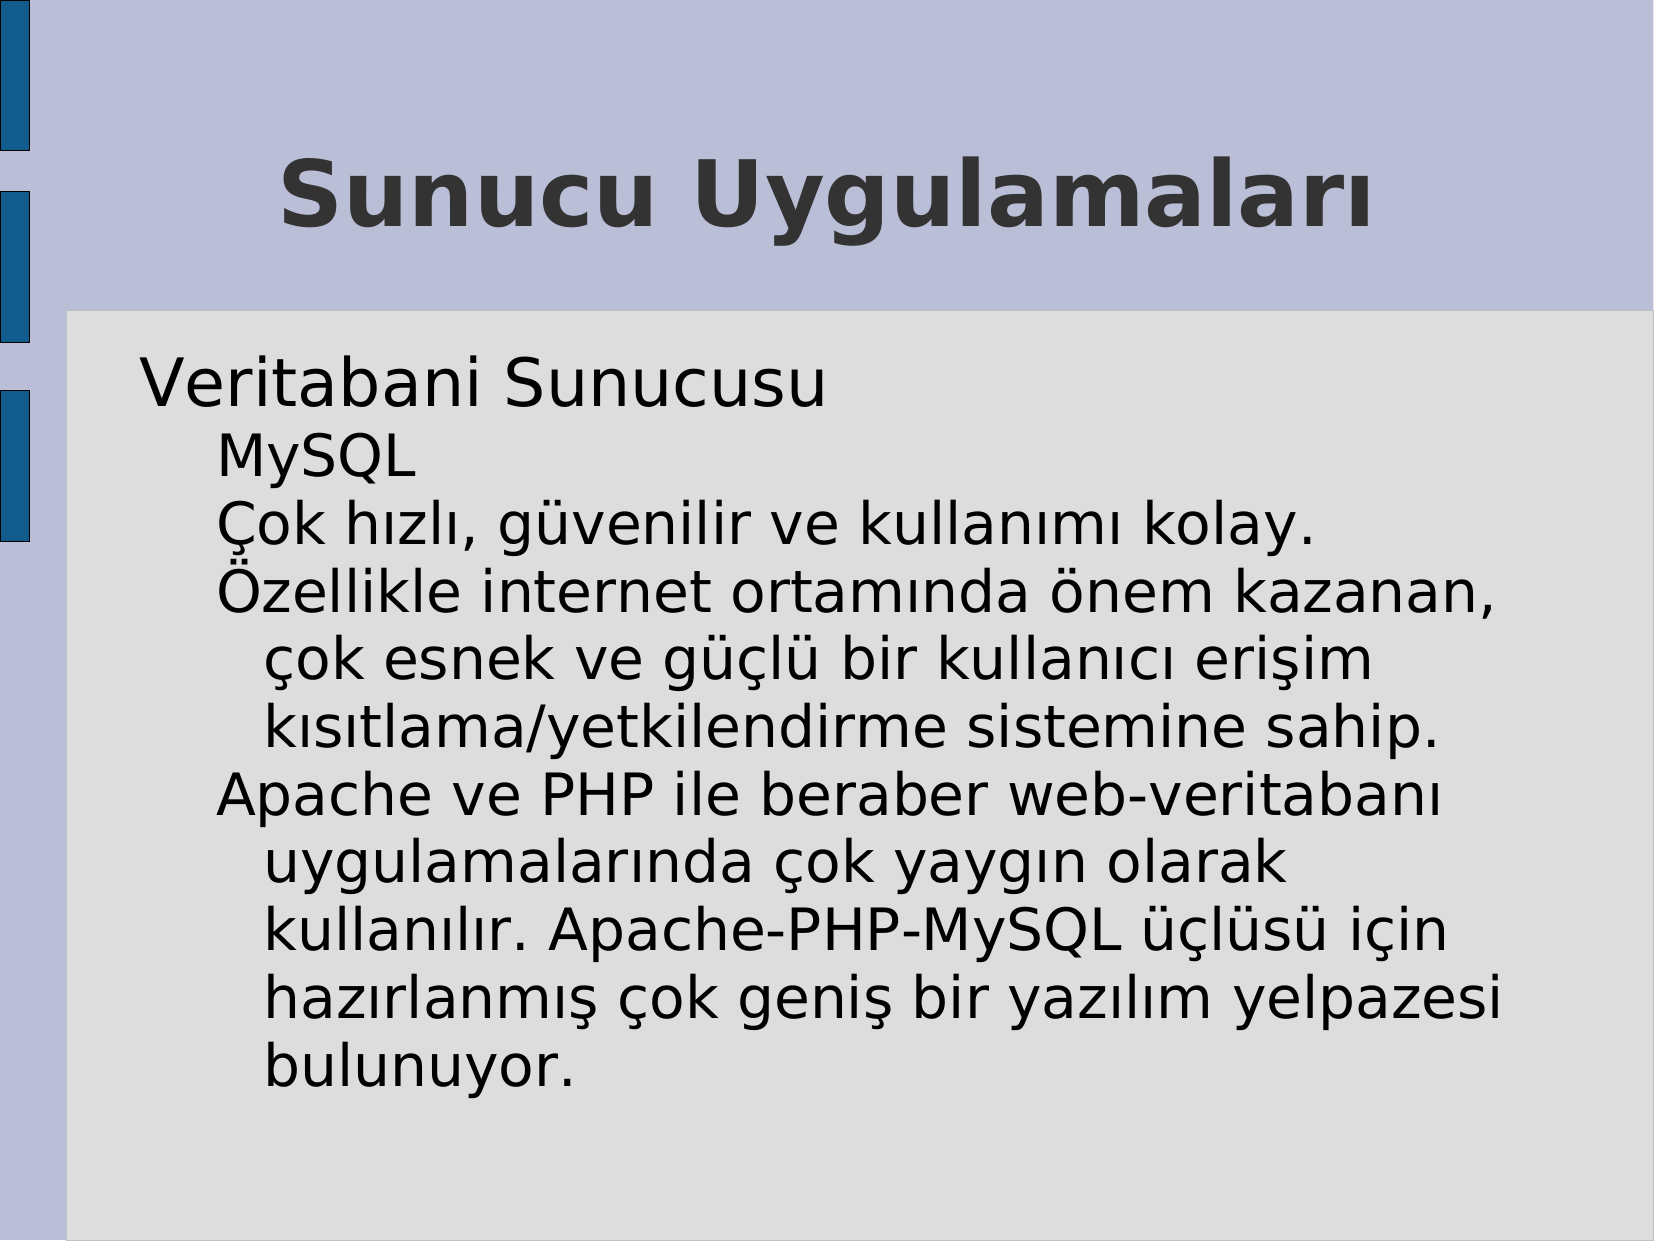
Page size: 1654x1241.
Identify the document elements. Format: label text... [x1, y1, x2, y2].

title Sunucu Uygulamaları [121, 91, 1534, 299]
list Veritabani Sunucusu MySQL Çok hızlı, güvenilir ve kullanımı kolay. Özellikle internet ortamında önem kazanan, çok esnek ve güçlü bir kullanıcı erişim kısıtlama/yetkilendirme sistemine sahip. Apache ve PHP ile beraber web-veritabanı uygulamalarında çok yaygın olarak kullanılır. Apache-PHP-MySQL üçlüsü için hazırlanmış çok geniş bir yazılım yelpazesi bulunuyor. [121, 344, 1534, 1168]
